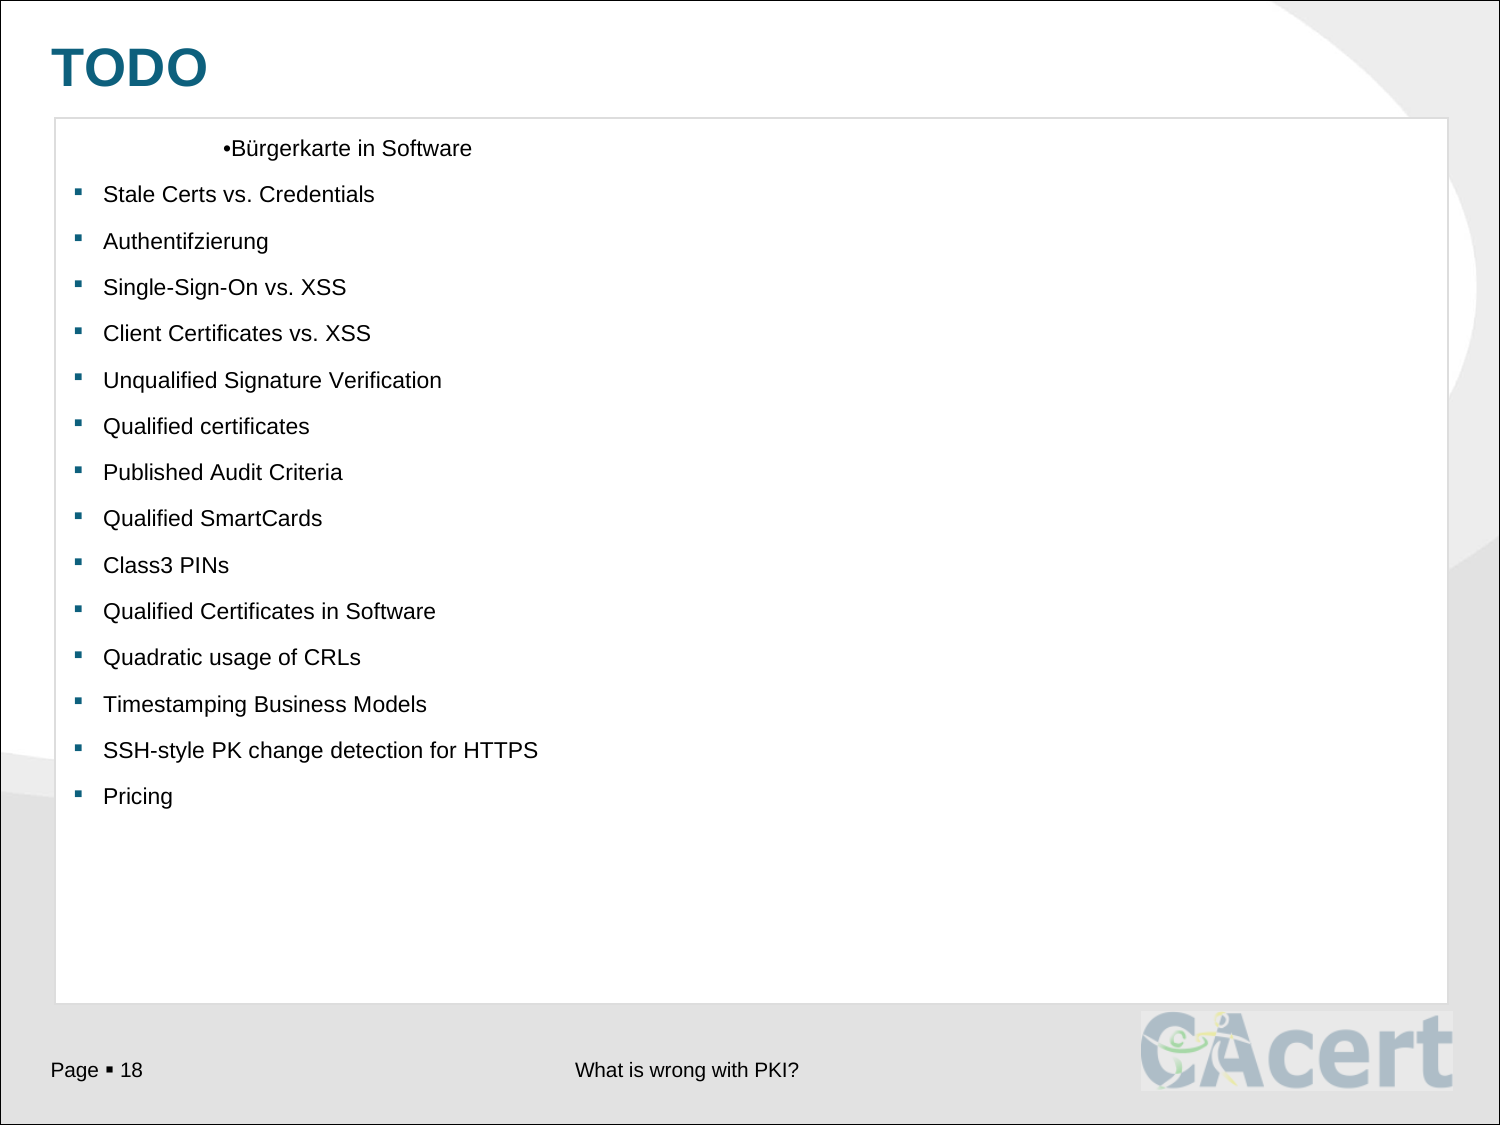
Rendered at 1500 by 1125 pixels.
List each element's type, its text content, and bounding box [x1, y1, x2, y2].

text_box Bürgerkarte in Software Stale Certs vs. Credentials Authentifzierung Single-Sign-On vs. XSS Client Certificates vs. XSS Unqualified Signature Verification Qualified certificates Published Audit Criteria Qualified SmartCards Class3 PINs Qualified Certificates in Software Quadratic usage of CRLs Timestamping Business Models SSH-style PK change detection for HTTPS Pricing [55, 118, 1448, 1004]
title TODO [51, 19, 1450, 118]
picture [1, 1, 1499, 1124]
